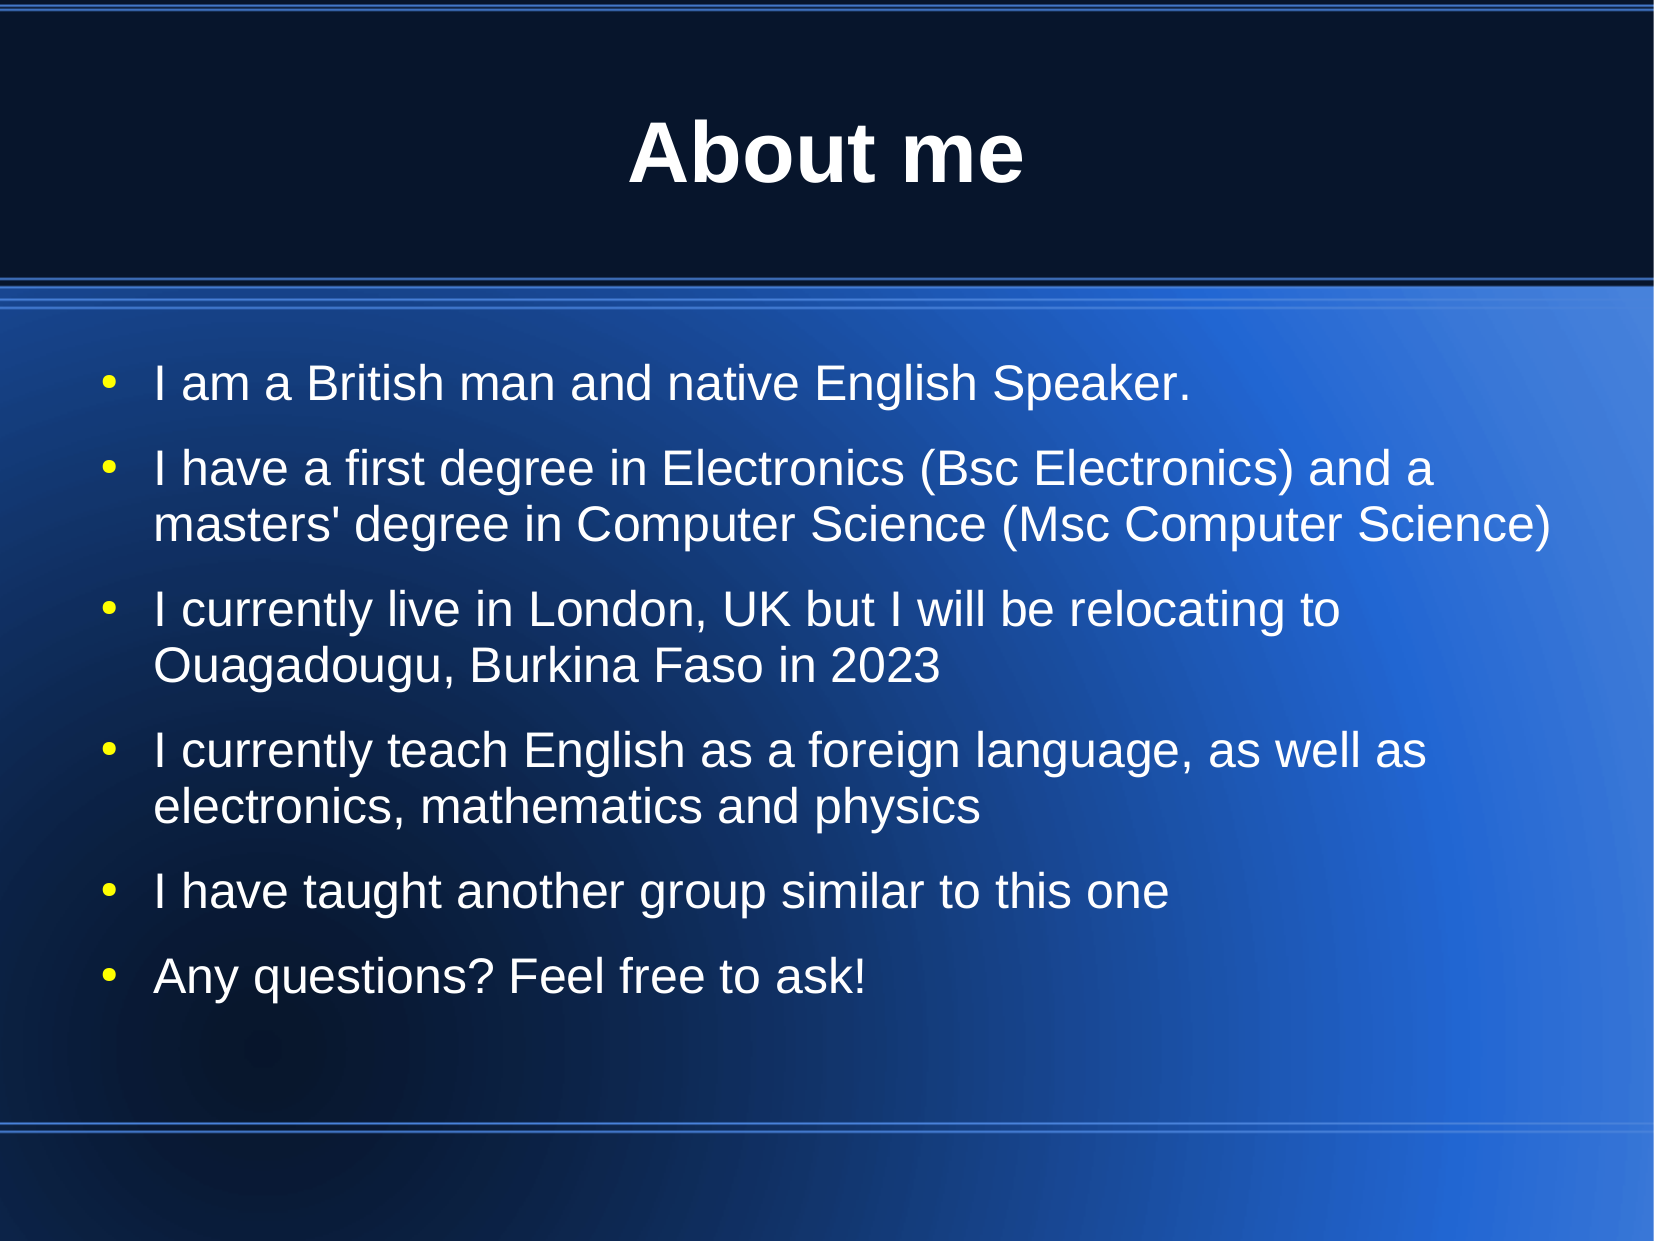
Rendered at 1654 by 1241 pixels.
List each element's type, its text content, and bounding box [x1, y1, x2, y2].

list I am a British man and native English Speaker. I have a first degree in Electronics (Bsc Electronics) and a masters' degree in Computer Science (Msc Computer Science) I currently live in London, UK but I will be relocating to Ouagadougu, Burkina Faso in 2023 I currently teach English as a foreign language, as well as electronics, mathematics and physics I have taught another group similar to this one Any questions? Feel free to ask! [82, 355, 1571, 1058]
picture [0, 0, 1654, 1241]
title About me [82, 49, 1571, 257]
